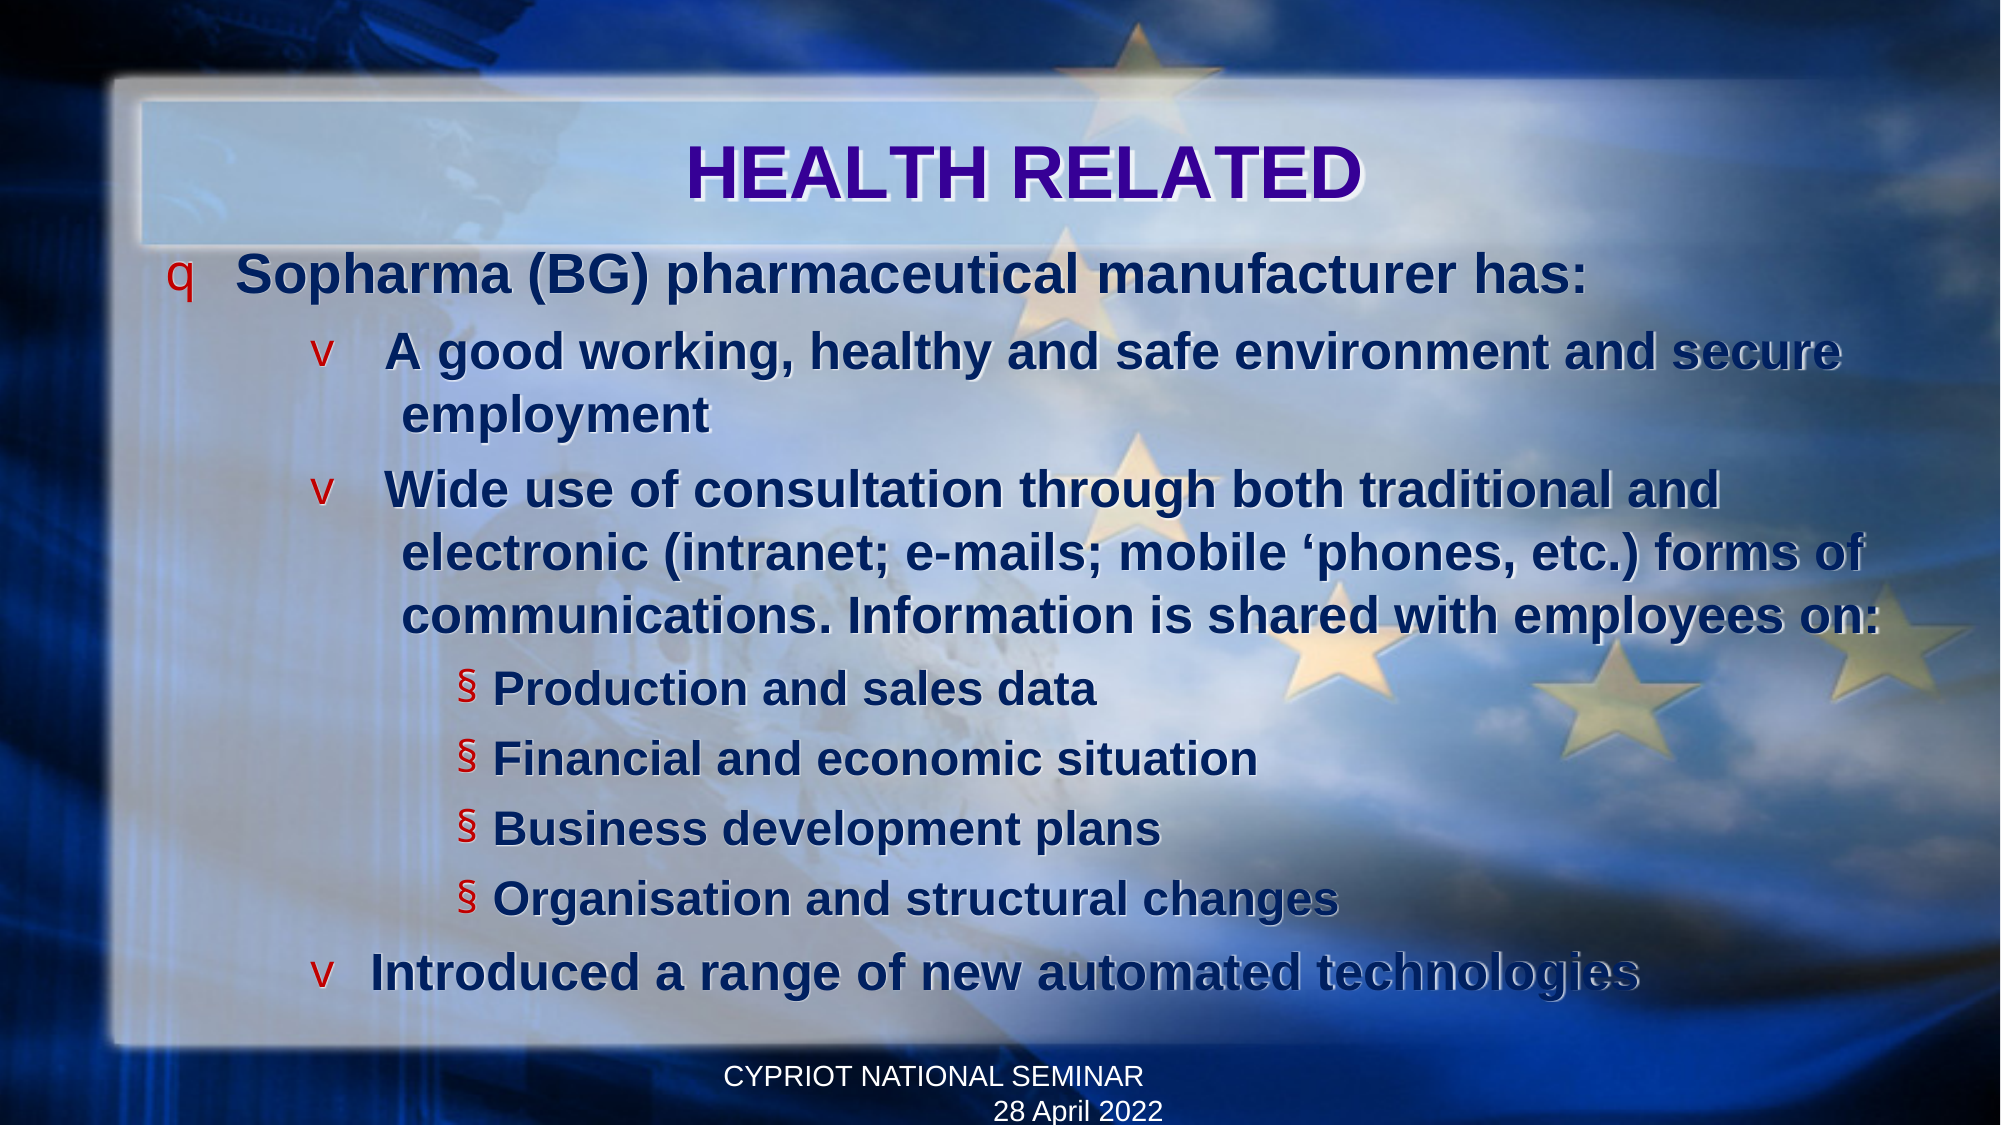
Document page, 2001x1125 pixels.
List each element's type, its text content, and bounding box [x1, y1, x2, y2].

title HEALTH RELATED [150, 87, 1900, 229]
list Sopharma (BG) pharmaceutical manufacturer has: A good working, healthy and safe environment and secure employment Wide use of consultation through both traditional and electronic (intranet; e-mails; mobile ‘phones, etc.) forms of communications. Information is shared with employees on: Production and sales data Financial and economic situation Business development plans Organisation and structural changes Introduced a range of new automated technologies [150, 229, 1900, 1026]
text_box CYPRIOT NATIONAL SEMINAR 28 April 2022 [708, 1050, 1342, 1125]
